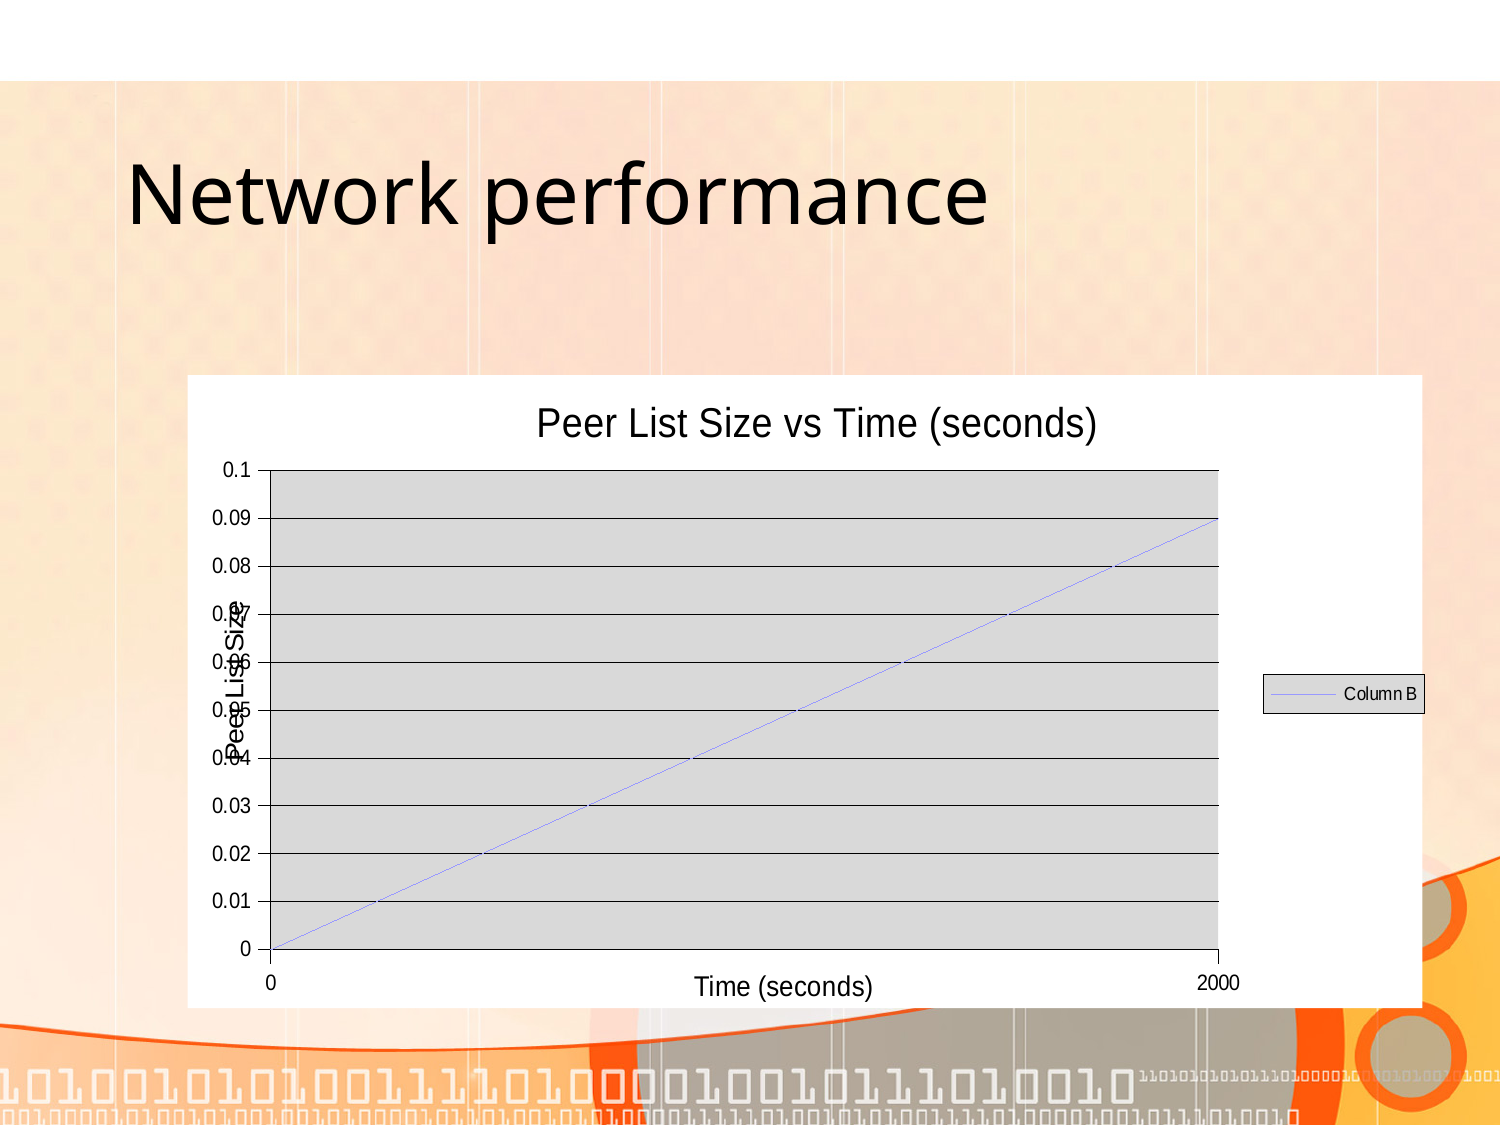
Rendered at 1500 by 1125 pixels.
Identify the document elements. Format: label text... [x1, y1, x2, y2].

picture [0, 0, 1500, 1125]
title Network performance [125, 84, 1388, 300]
chart [187, 374, 1463, 1026]
